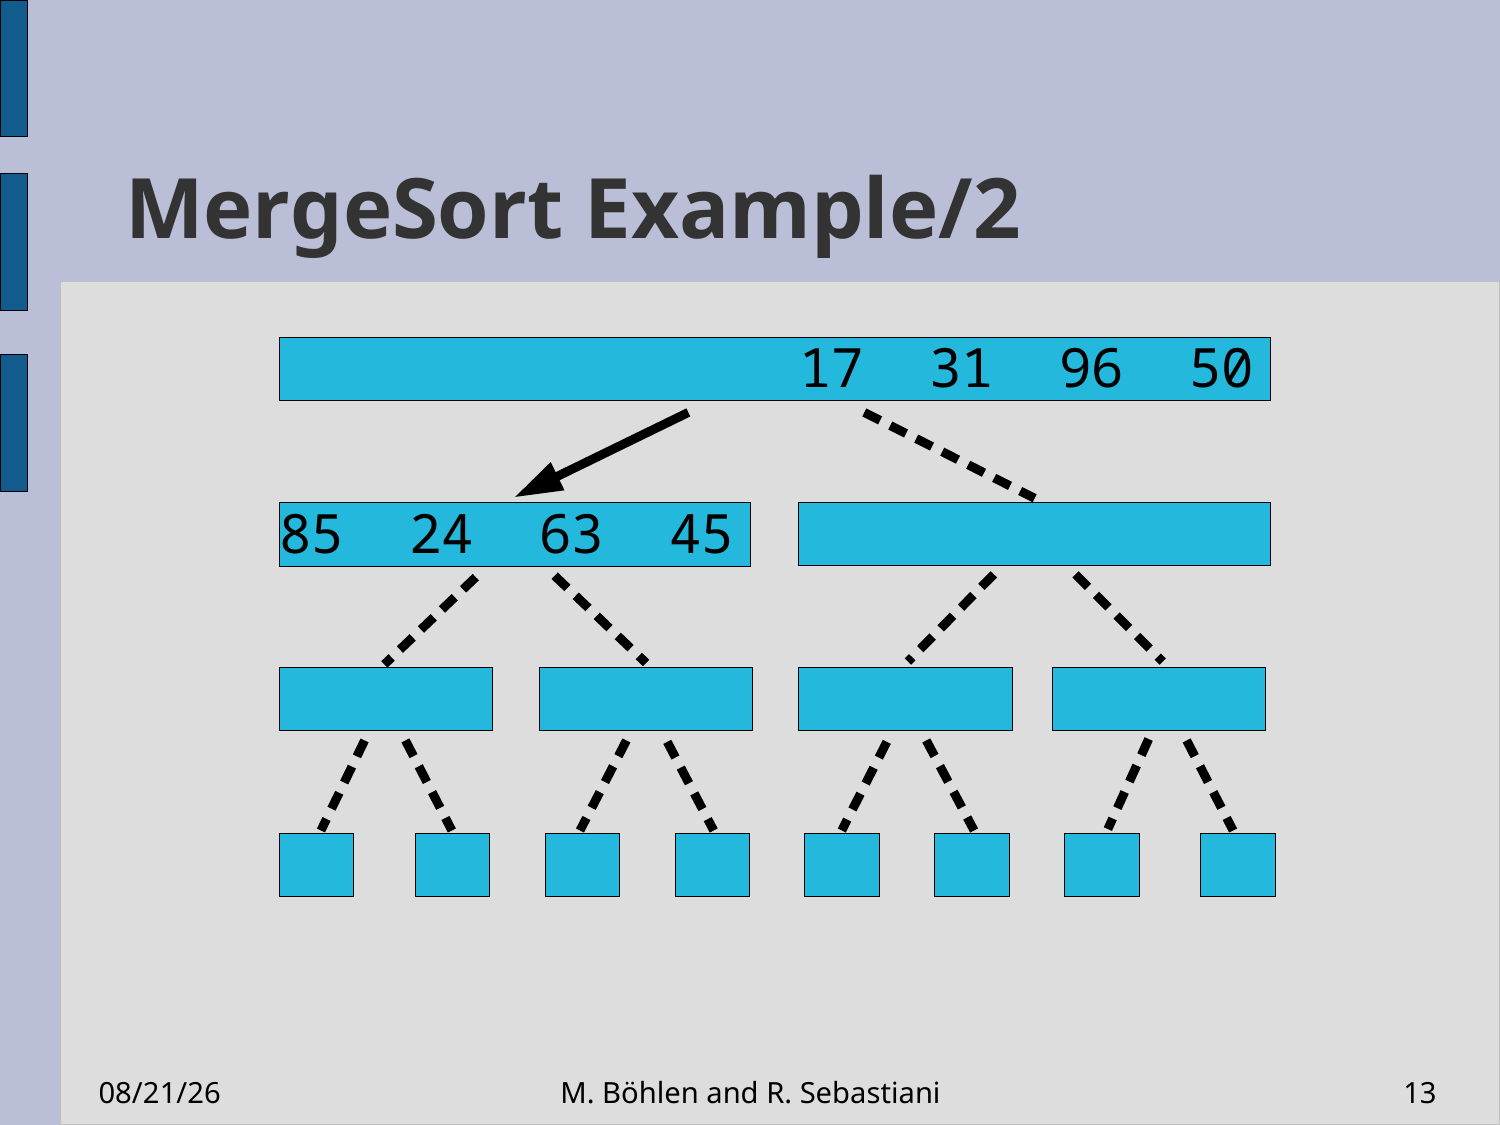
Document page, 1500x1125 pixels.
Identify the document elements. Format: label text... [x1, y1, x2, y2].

text_box [415, 833, 490, 897]
text_box [675, 833, 750, 897]
text_box [798, 667, 1013, 731]
text_box [539, 667, 753, 731]
text_box [934, 833, 1010, 897]
text_box 17 31 96 50 [279, 337, 1271, 401]
text_box [804, 833, 880, 897]
text_box [279, 667, 493, 731]
title MergeSort Example/2 [110, 67, 1392, 271]
text_box [798, 502, 1271, 566]
text_box [1052, 667, 1266, 731]
text_box [279, 833, 354, 897]
text_box 85 24 63 45 [279, 502, 751, 566]
text_box [1200, 833, 1276, 897]
text_box [1064, 833, 1140, 897]
text_box [545, 833, 620, 897]
